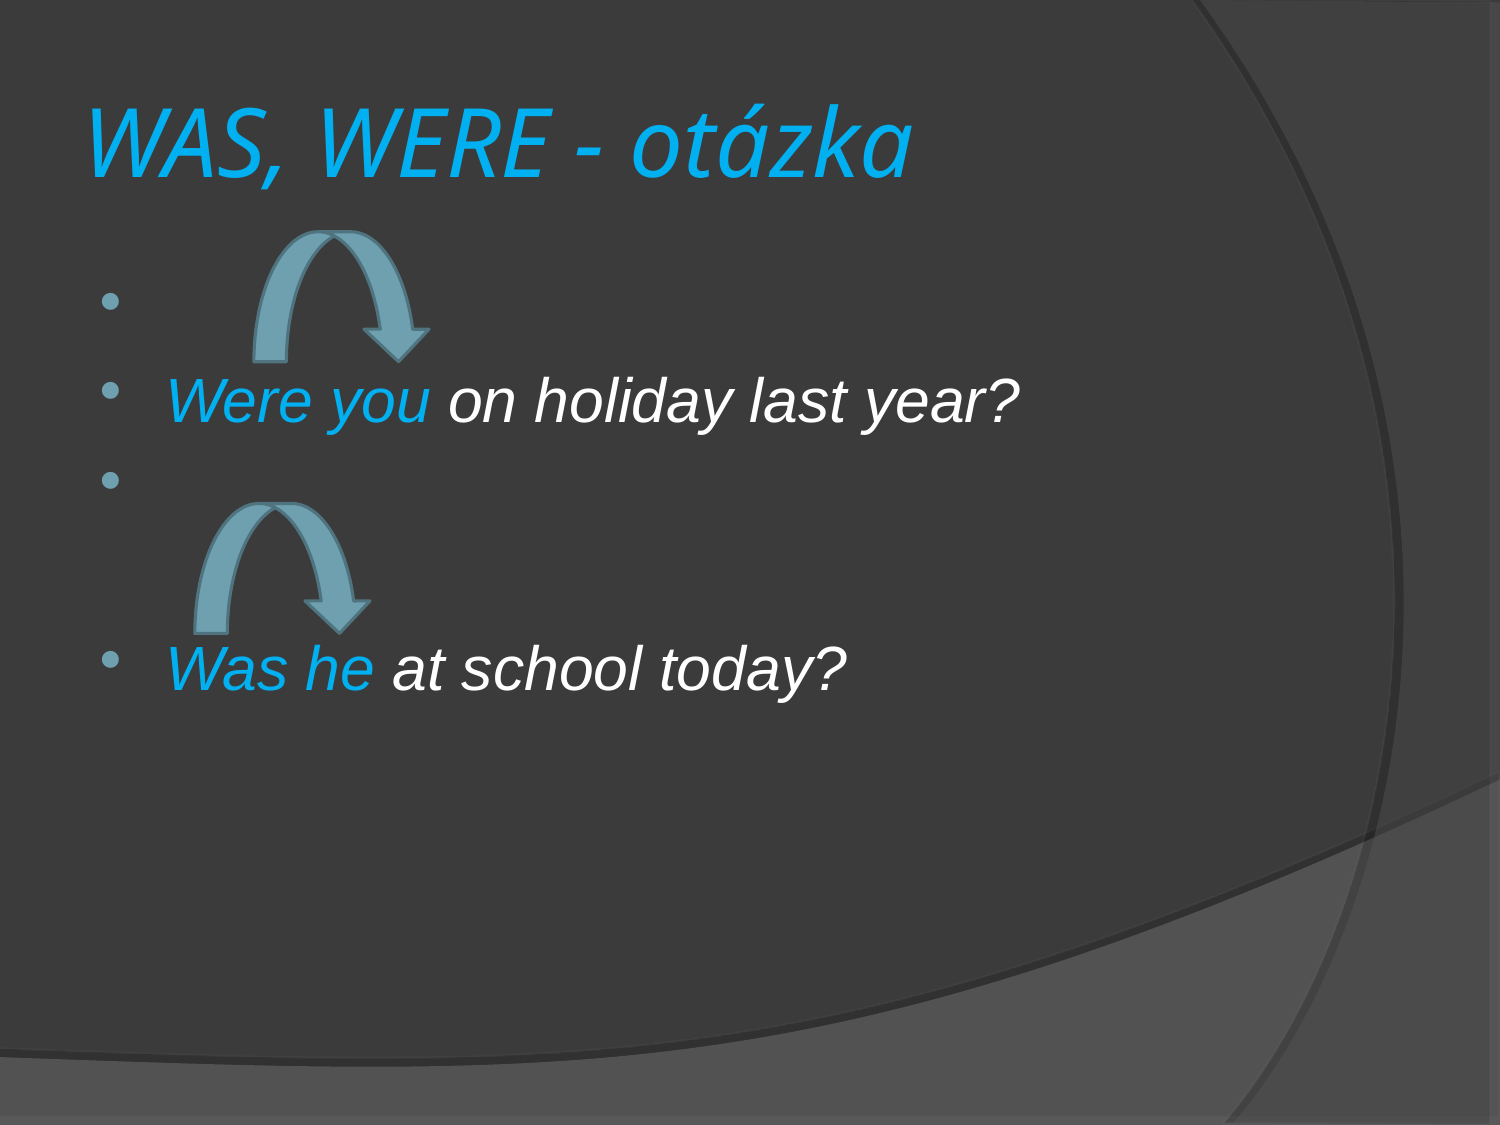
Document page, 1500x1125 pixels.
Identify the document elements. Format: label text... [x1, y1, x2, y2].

text_box [194, 503, 370, 634]
title WAS, WERE - otázka [75, 45, 1300, 233]
list Were you on holiday last year? Was he at school today? [75, 262, 1300, 1005]
text_box [253, 231, 430, 362]
